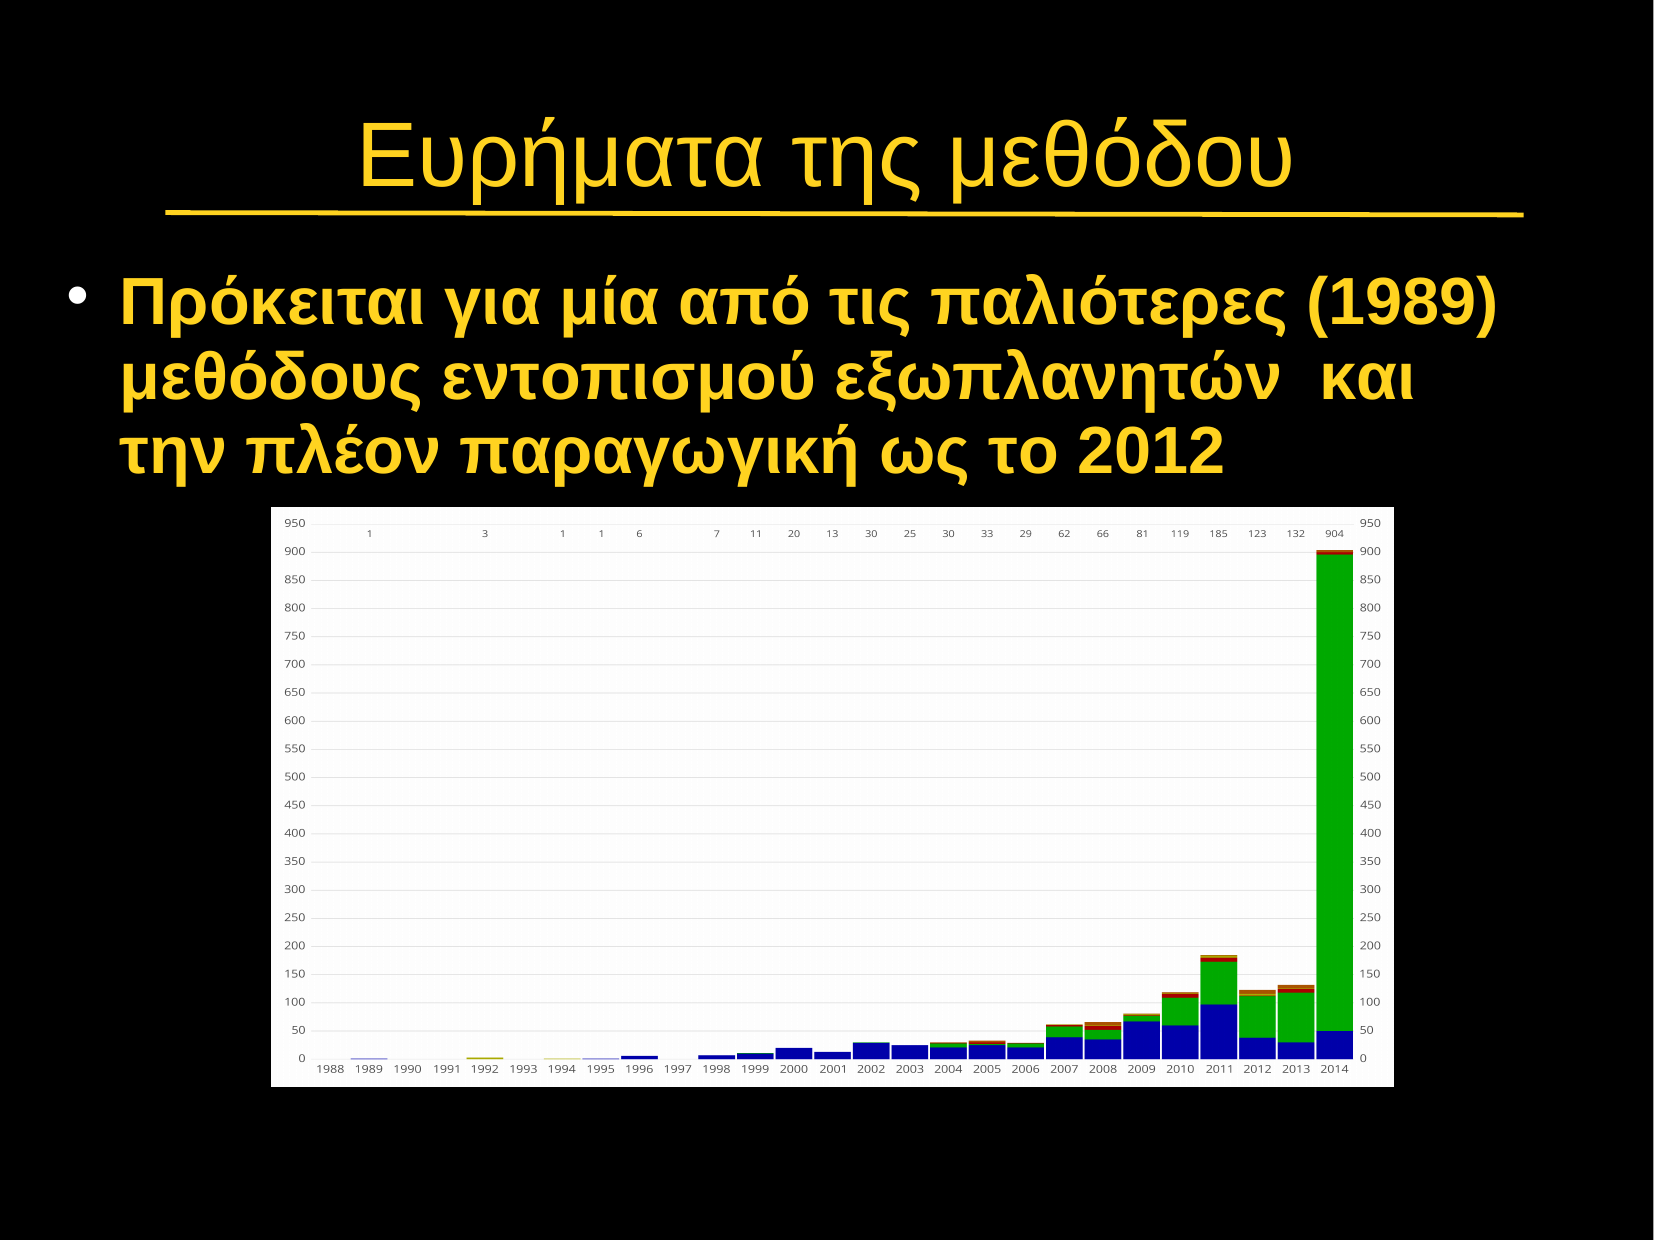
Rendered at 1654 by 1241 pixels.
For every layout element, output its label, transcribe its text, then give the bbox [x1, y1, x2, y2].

picture [271, 507, 1394, 1087]
list Πρόκειται για μία από τις παλιότερες (1989) μεθόδους εντοπισμού εξωπλανητών και την πλέον παραγωγική ως το 2012 [48, 260, 1537, 508]
title Ευρήματα της μεθόδου [82, 49, 1571, 257]
